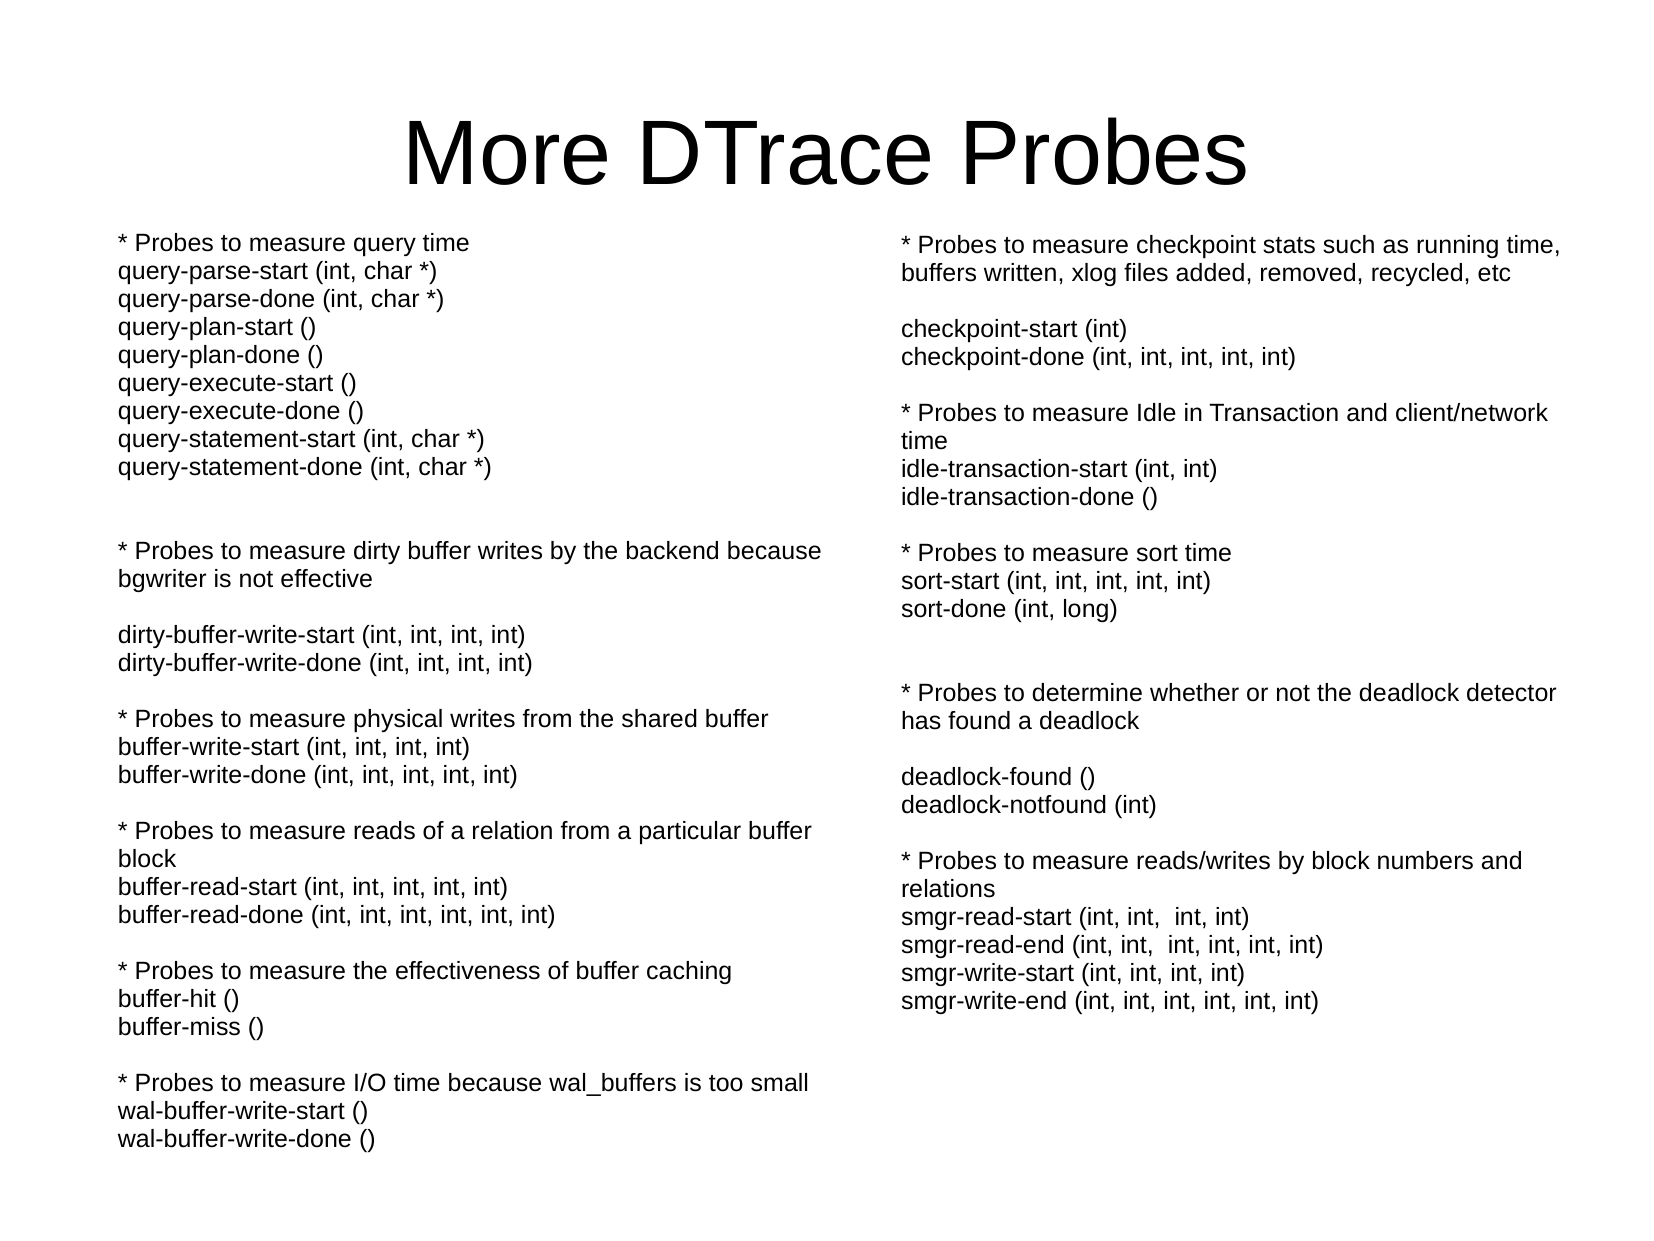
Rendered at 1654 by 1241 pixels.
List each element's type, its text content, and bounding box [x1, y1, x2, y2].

text_box * Probes to measure query time query-parse-start (int, char *) query-parse-done (int, char *) query-plan-start () query-plan-done () query-execute-start () query-execute-done () query-statement-start (int, char *) query-statement-done (int, char *) * Probes to measure dirty buffer writes by the backend because bgwriter is not effective dirty-buffer-write-start (int, int, int, int) dirty-buffer-write-done (int, int, int, int) * Probes to measure physical writes from the shared buffer buffer-write-start (int, int, int, int) buffer-write-done (int, int, int, int, int) * Probes to measure reads of a relation from a particular buffer block buffer-read-start (int, int, int, int, int) buffer-read-done (int, int, int, int, int, int) * Probes to measure the effectiveness of buffer caching buffer-hit () buffer-miss () * Probes to measure I/O time because wal_buffers is too small wal-buffer-write-start () wal-buffer-write-done () [103, 221, 855, 1241]
title More DTrace Probes [82, 56, 1571, 250]
text_box * Probes to measure checkpoint stats such as running time, buffers written, xlog files added, removed, recycled, etc checkpoint-start (int) checkpoint-done (int, int, int, int, int) * Probes to measure Idle in Transaction and client/network time idle-transaction-start (int, int) idle-transaction-done () * Probes to measure sort time sort-start (int, int, int, int, int) sort-done (int, long) * Probes to determine whether or not the deadlock detector has found a deadlock deadlock-found () deadlock-notfound (int) * Probes to measure reads/writes by block numbers and relations smgr-read-start (int, int, int, int) smgr-read-end (int, int, int, int, int, int) smgr-write-start (int, int, int, int) smgr-write-end (int, int, int, int, int, int) [886, 223, 1591, 1241]
